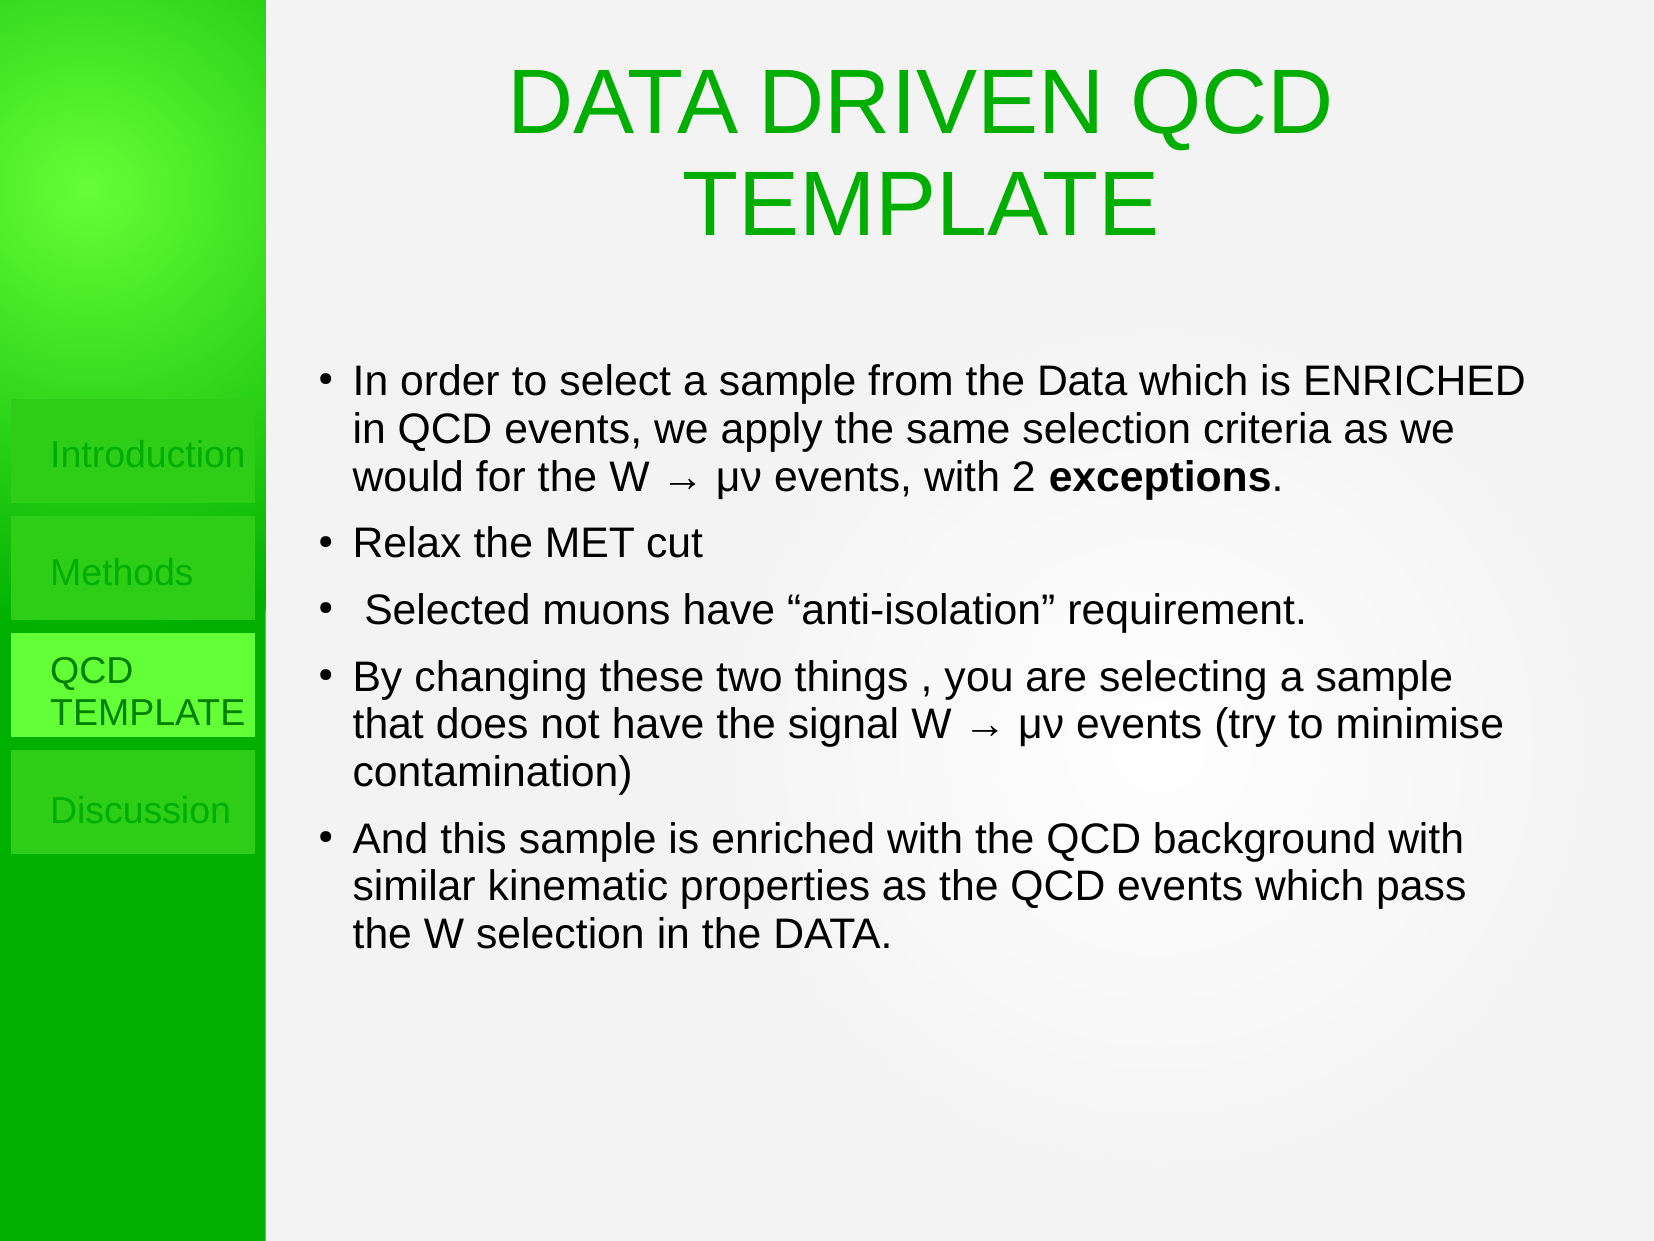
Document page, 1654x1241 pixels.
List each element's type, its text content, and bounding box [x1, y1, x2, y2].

text_box Methods [35, 544, 252, 602]
text_box Introduction [35, 425, 307, 483]
title DATA DRIVEN QCD TEMPLATE [271, 50, 1571, 256]
text_box Discussion [35, 781, 292, 839]
list In order to select a sample from the Data which is ENRICHED in QCD events, we apply the same selection criteria as we would for the W → μν events, with 2 exceptions. Relax the MET cut Selected muons have “anti-isolation” requirement. By changing these two things , you are selecting a sample that does not have the signal W → μν events (try to minimise contamination) And this sample is enriched with the QCD background with similar kinematic properties as the QCD events which pass the W selection in the DATA. [307, 290, 1538, 1004]
text_box QCD TEMPLATE [35, 642, 265, 741]
